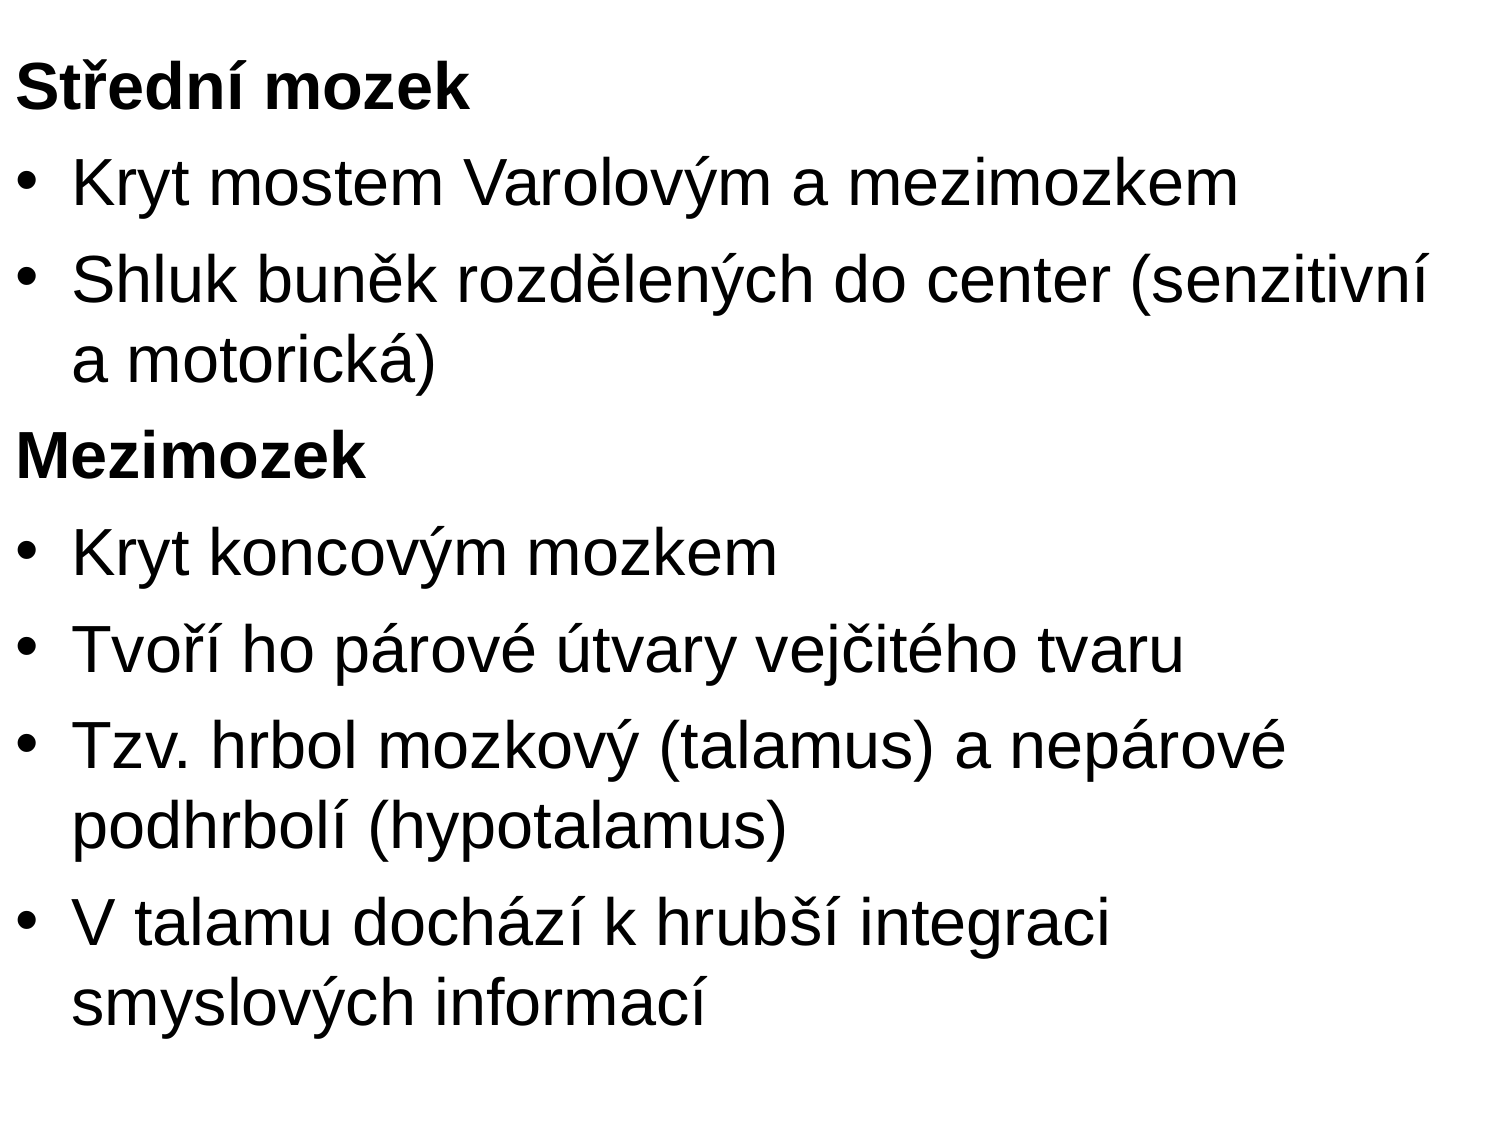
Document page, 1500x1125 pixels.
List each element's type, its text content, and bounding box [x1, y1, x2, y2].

list Střední mozek Kryt mostem Varolovým a mezimozkem Shluk buněk rozdělených do center (senzitivní a motorická) Mezimozek Kryt koncovým mozkem Tvoří ho párové útvary vejčitého tvaru Tzv. hrbol mozkový (talamus) a nepárové podhrbolí (hypotalamus) V talamu dochází k hrubší integraci smyslových informací [0, 35, 1477, 1047]
